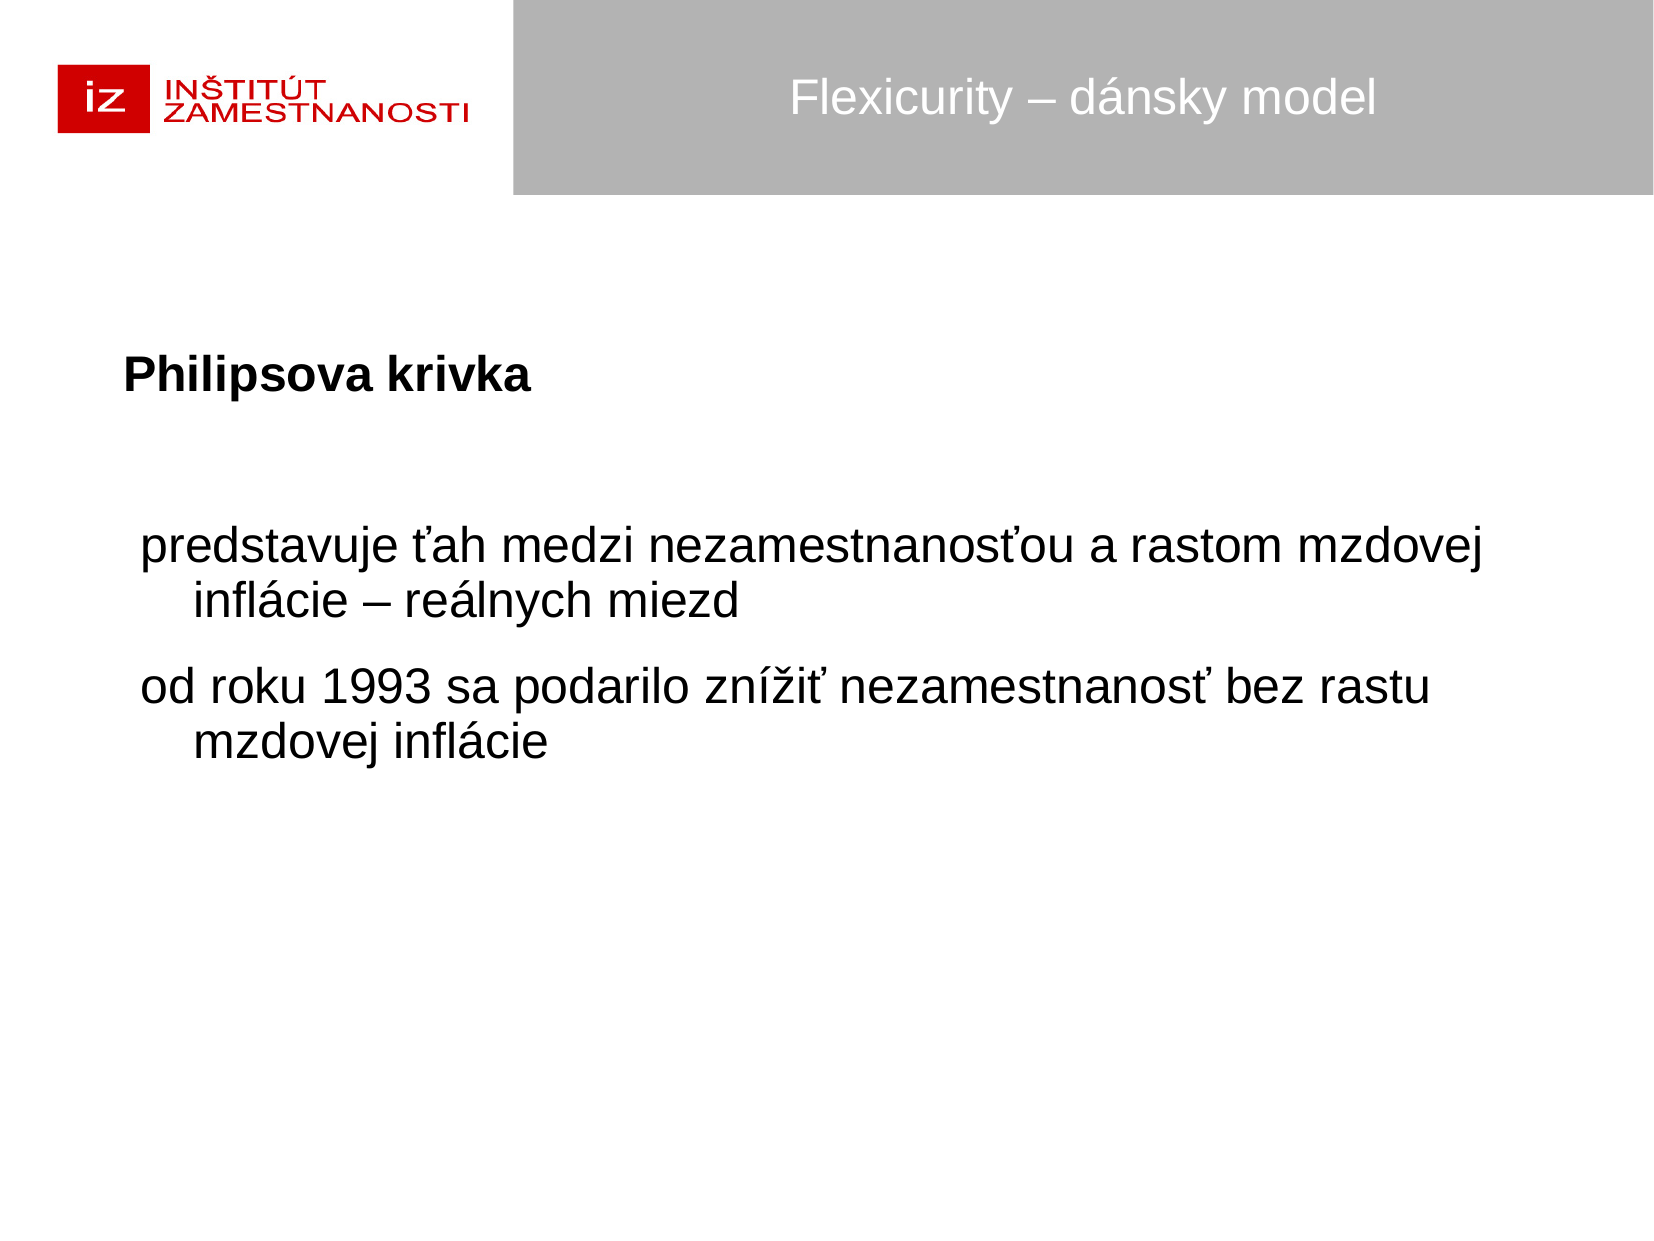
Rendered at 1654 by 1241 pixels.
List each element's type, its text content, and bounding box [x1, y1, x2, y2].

picture [6, 5, 513, 189]
text_box Flexicurity – dánsky model [513, 0, 1654, 195]
text_box [0, 0, 1654, 196]
list Philipsova krivka predstavuje ťah medzi nezamestnanosťou a rastom mzdovej inflácie – reálnych miezd od roku 1993 sa podarilo znížiť nezamestnanosť bez rastu mzdovej inflácie [123, 346, 1536, 1214]
